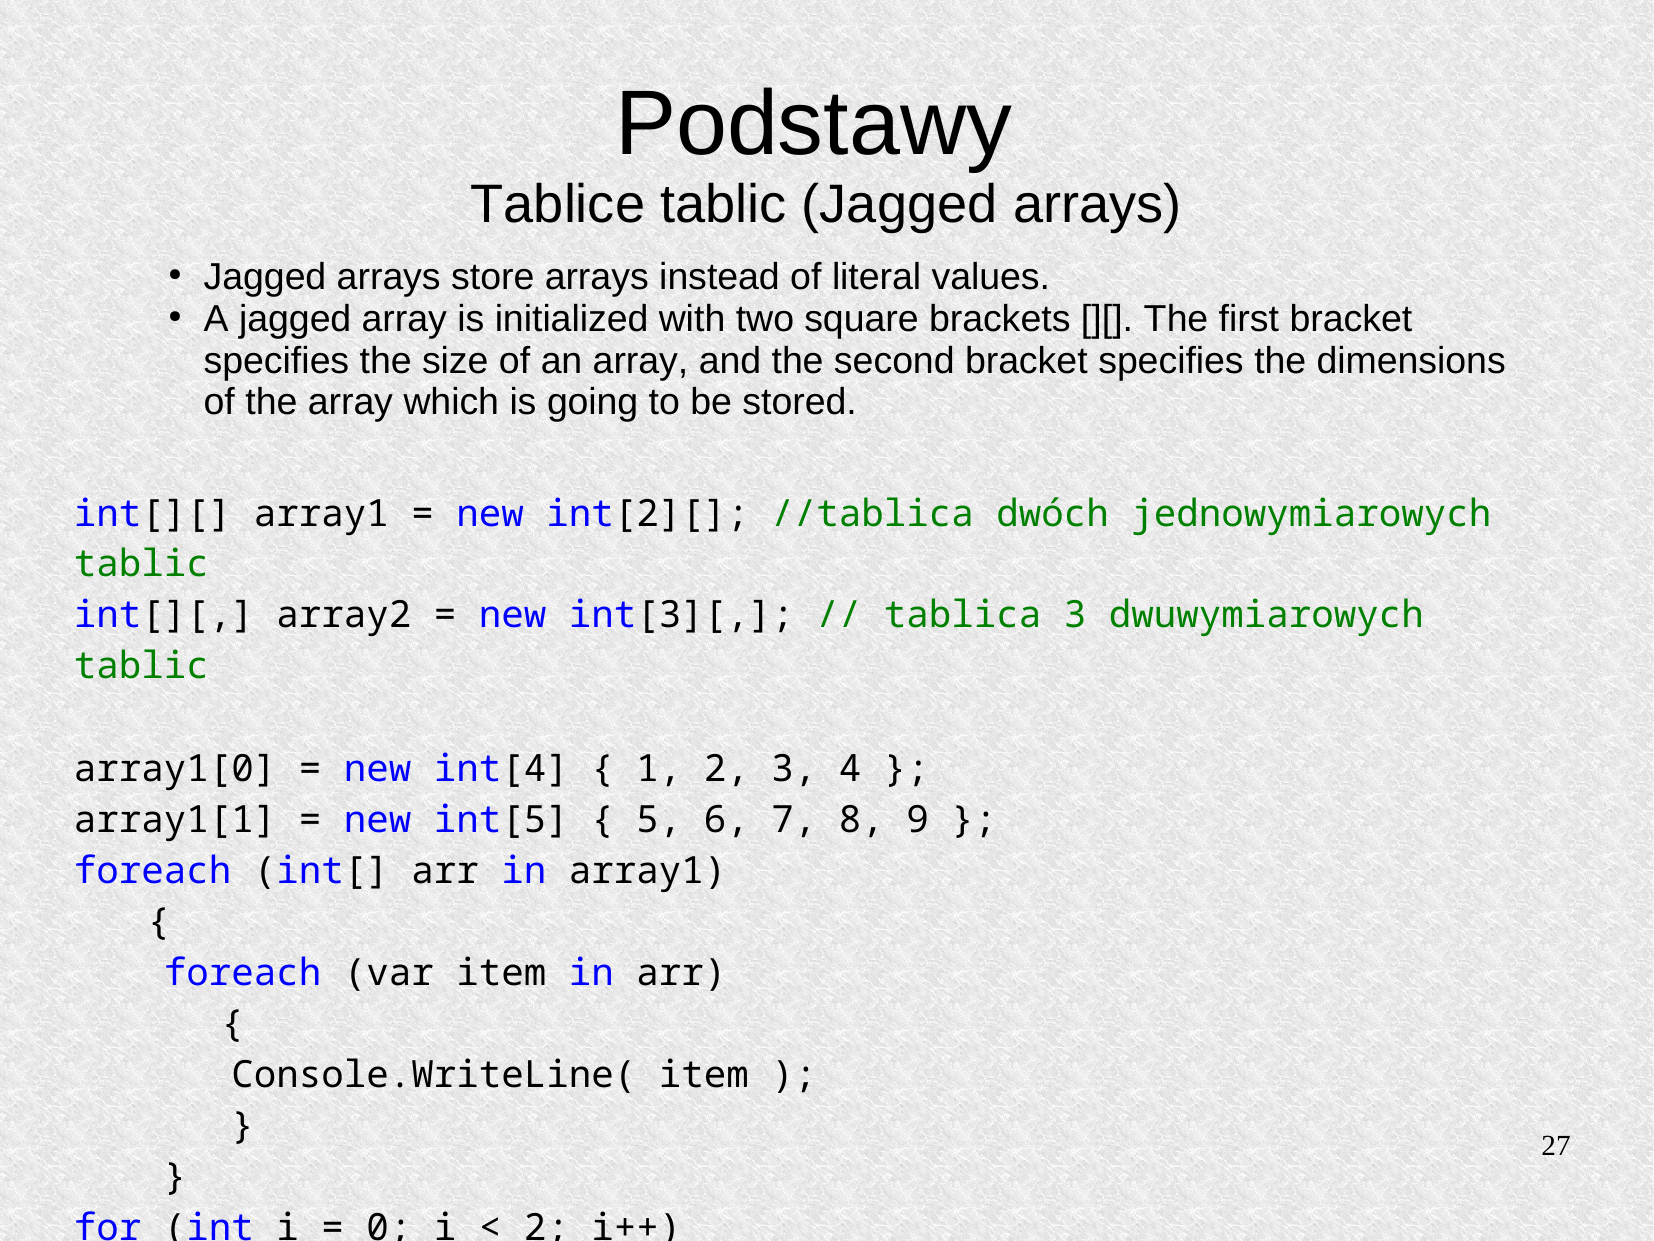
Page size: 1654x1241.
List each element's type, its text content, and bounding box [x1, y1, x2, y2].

picture [0, 0, 1654, 1241]
title Podstawy Tablice tablic (Jagged arrays) [82, 49, 1571, 257]
text_box Jagged arrays store arrays instead of literal values. A jagged array is initialized with two square brackets [][]. The first bracket specifies the size of an array, and the second bracket specifies the dimensions of the array which is going to be stored. [118, 247, 1536, 473]
text_box int[][] array1 = new int[2][]; //tablica dwóch jednowymiarowych tablic int[][,] array2 = new int[3][,]; // tablica 3 dwuwymiarowych tablic array1[0] = new int[4] { 1, 2, 3, 4 }; array1[1] = new int[5] { 5, 6, 7, 8, 9 }; foreach (int[] arr in array1) { foreach (var item in arr) { Console.WriteLine( item ); } } for (int i = 0; i < 2; i++) { for (int j = 0; j < array1[i].Length; j++) { Console.WriteLine($"array1[{i}][{j}] = {array1[i][j]}"); } } [59, 478, 1595, 1241]
